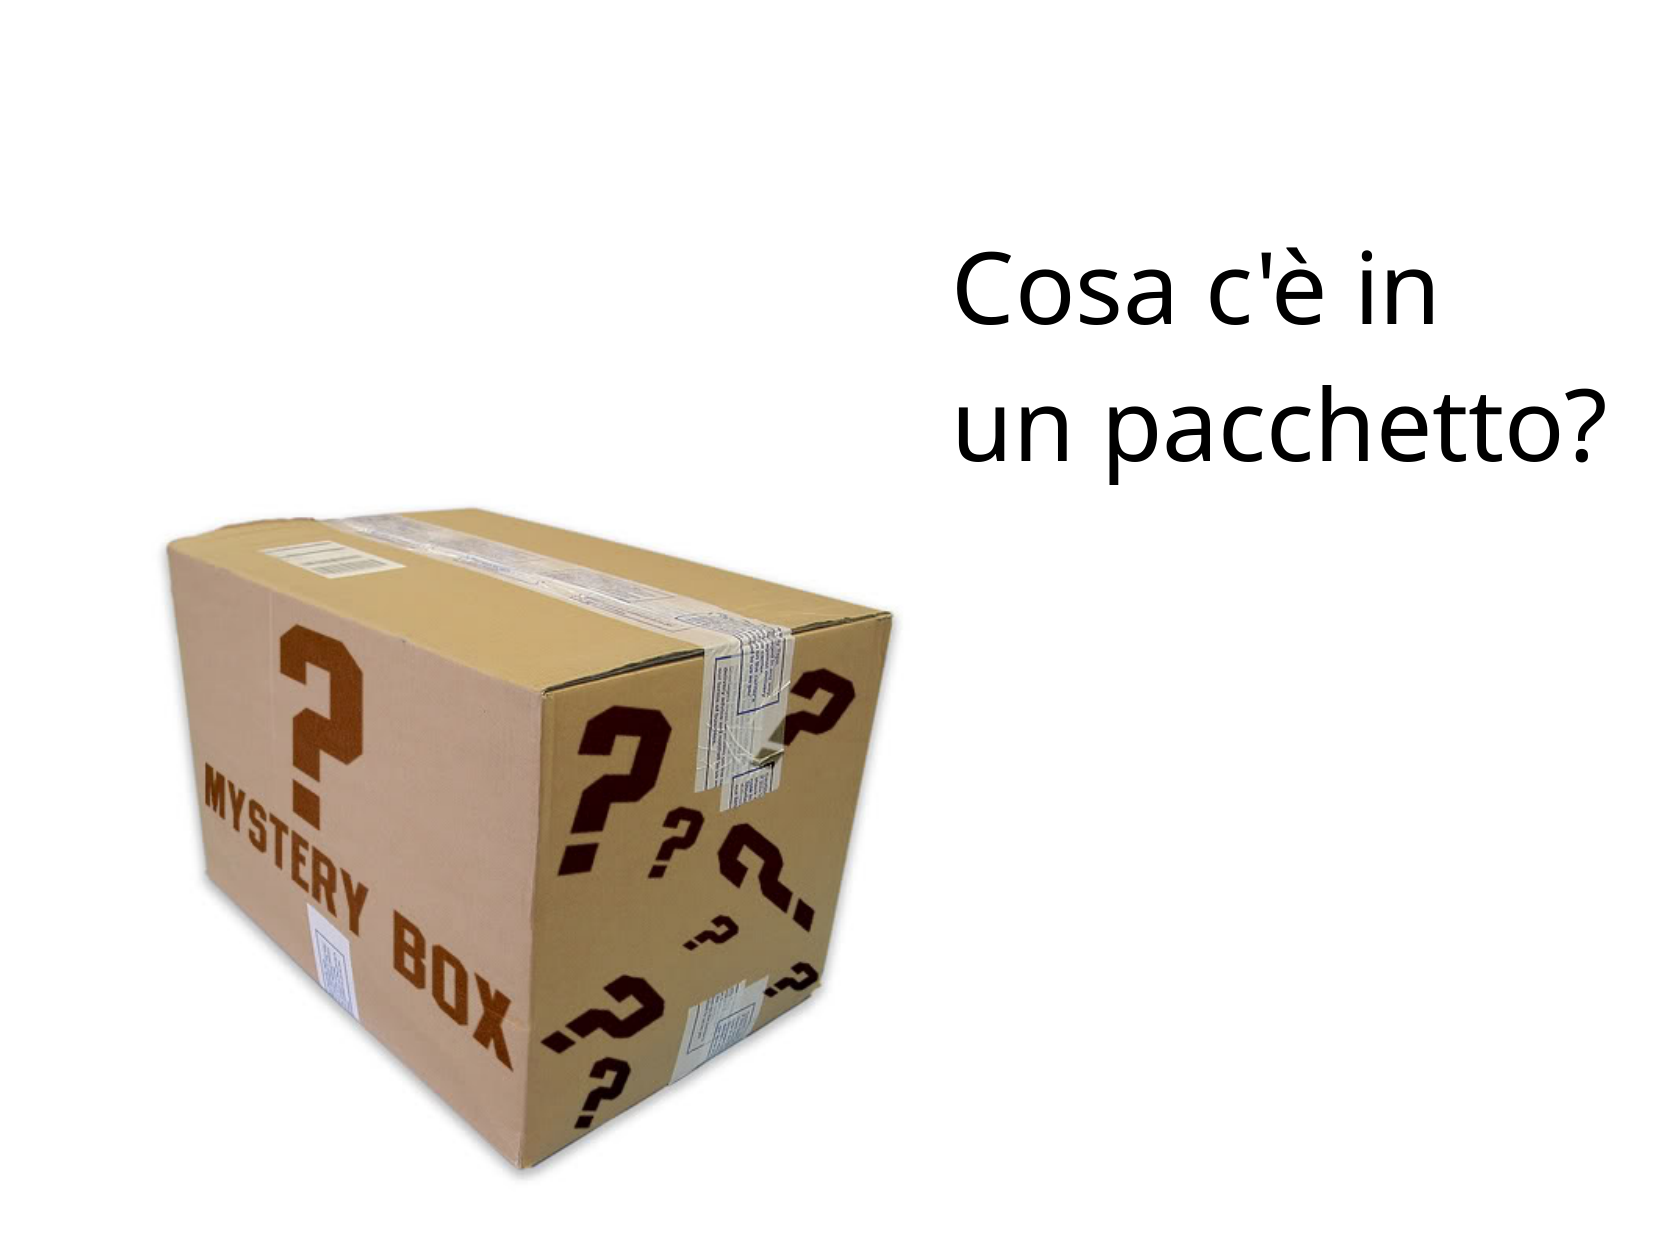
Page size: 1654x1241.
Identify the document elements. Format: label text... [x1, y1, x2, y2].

text_box Cosa c'è in un pacchetto? [937, 210, 1653, 451]
picture [140, 480, 922, 1192]
